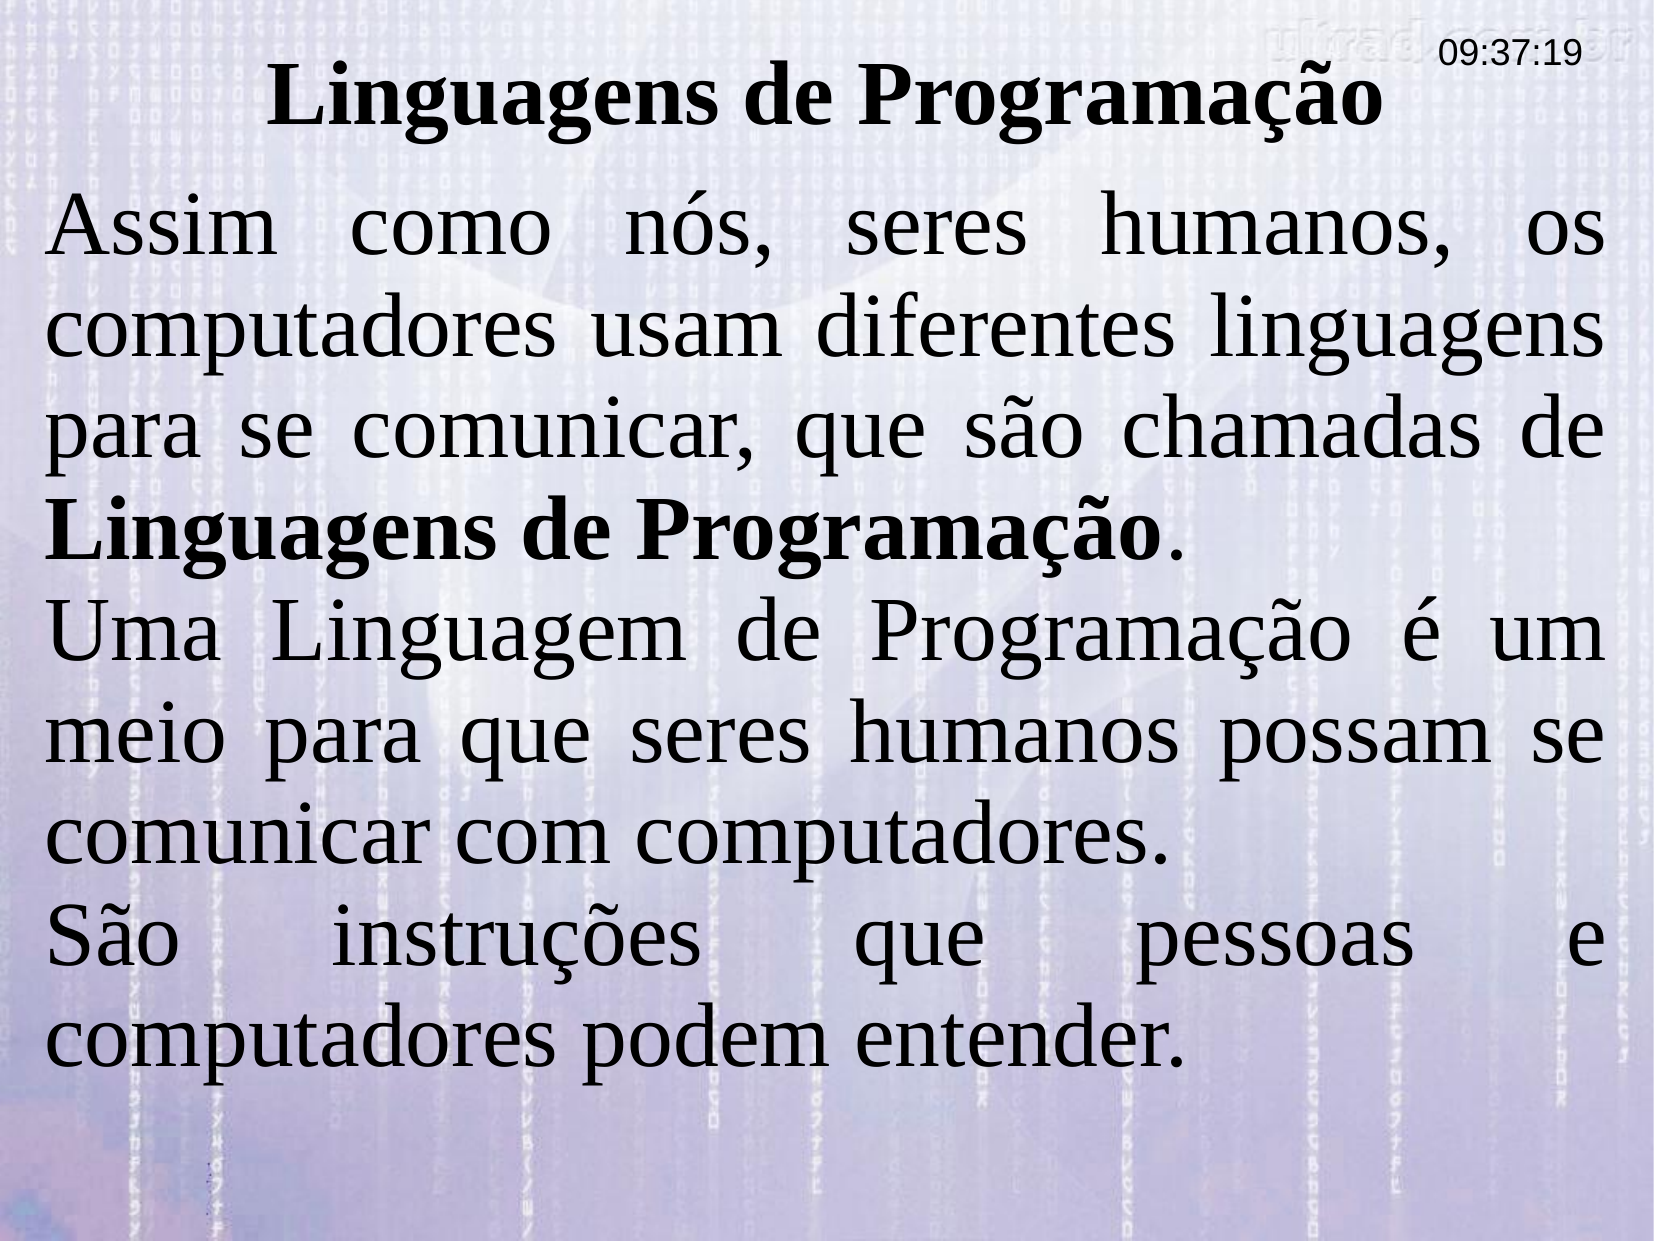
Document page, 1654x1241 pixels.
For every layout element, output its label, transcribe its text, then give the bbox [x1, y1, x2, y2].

text_box 10:08:43 [1423, 23, 1631, 94]
text_box Linguagens de Programação [29, 35, 1625, 165]
text_box Assim como nós, seres humanos, os computadores usam diferentes linguagens para se comunicar, que são chamadas de Linguagens de Programação. Uma Linguagem de Programação é um meio para que seres humanos possam se comunicar com computadores. São instruções que pessoas e computadores podem entender. [29, 165, 1625, 1189]
picture [0, 0, 1654, 1241]
